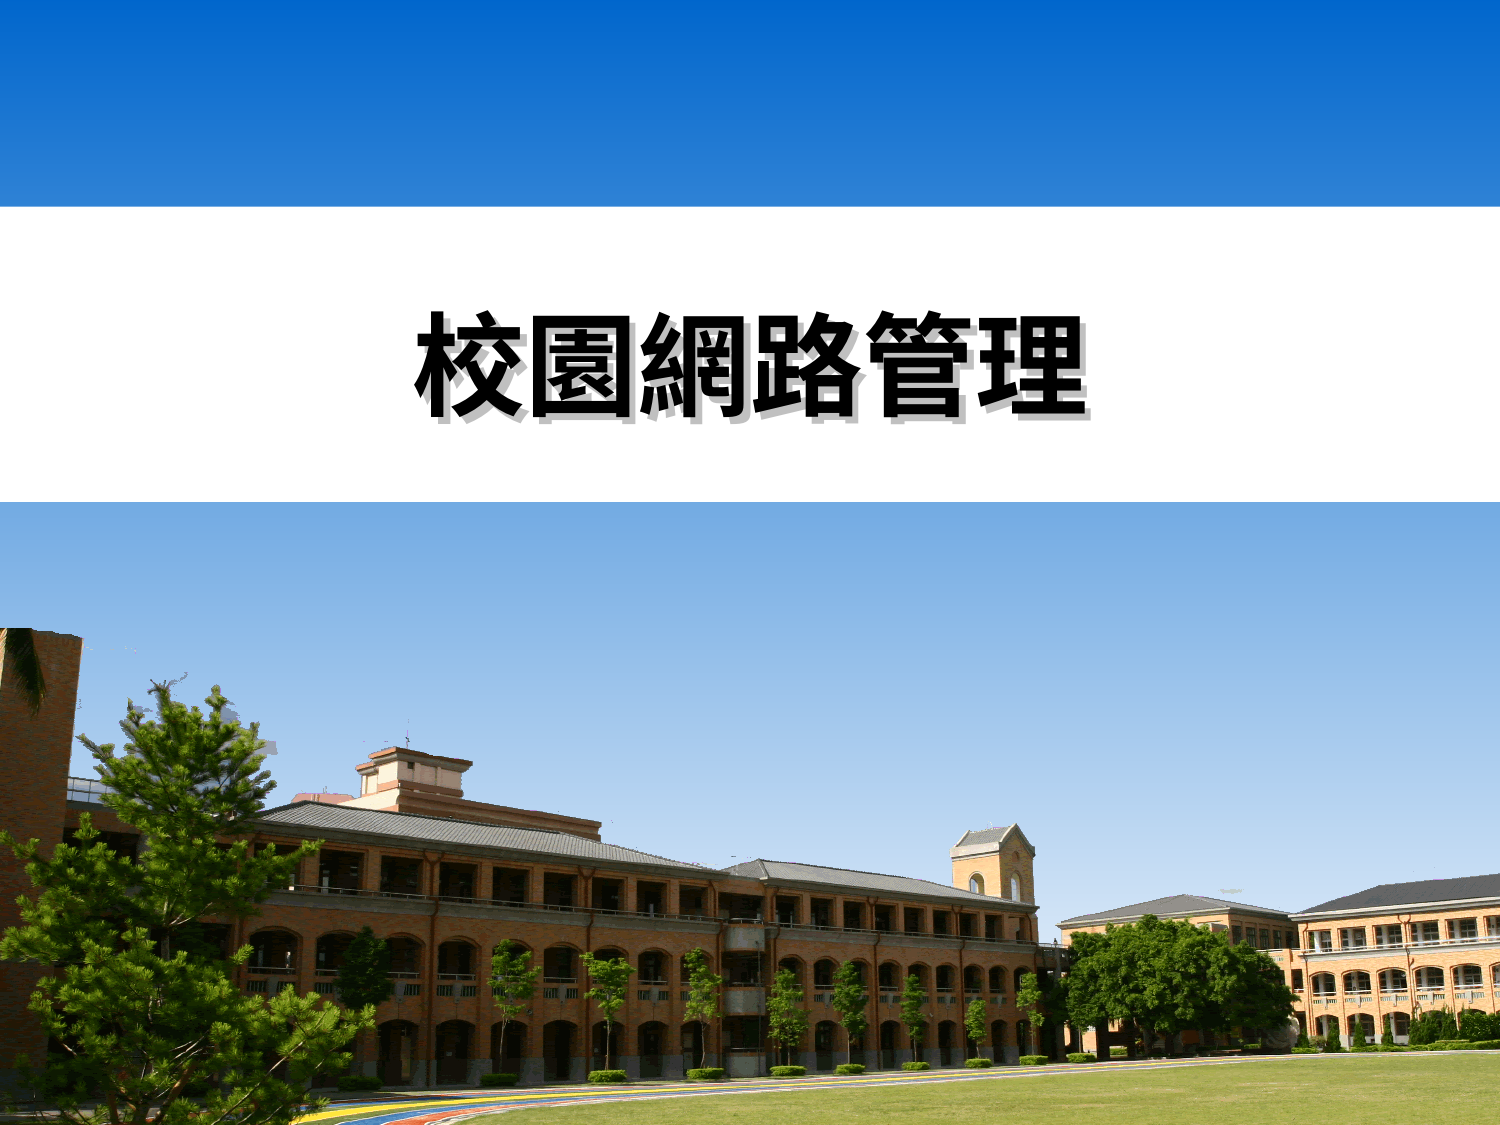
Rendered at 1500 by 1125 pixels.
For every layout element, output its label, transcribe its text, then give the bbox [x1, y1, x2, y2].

picture [0, 502, 1500, 1125]
title 校園網路管理 [112, 199, 1388, 518]
